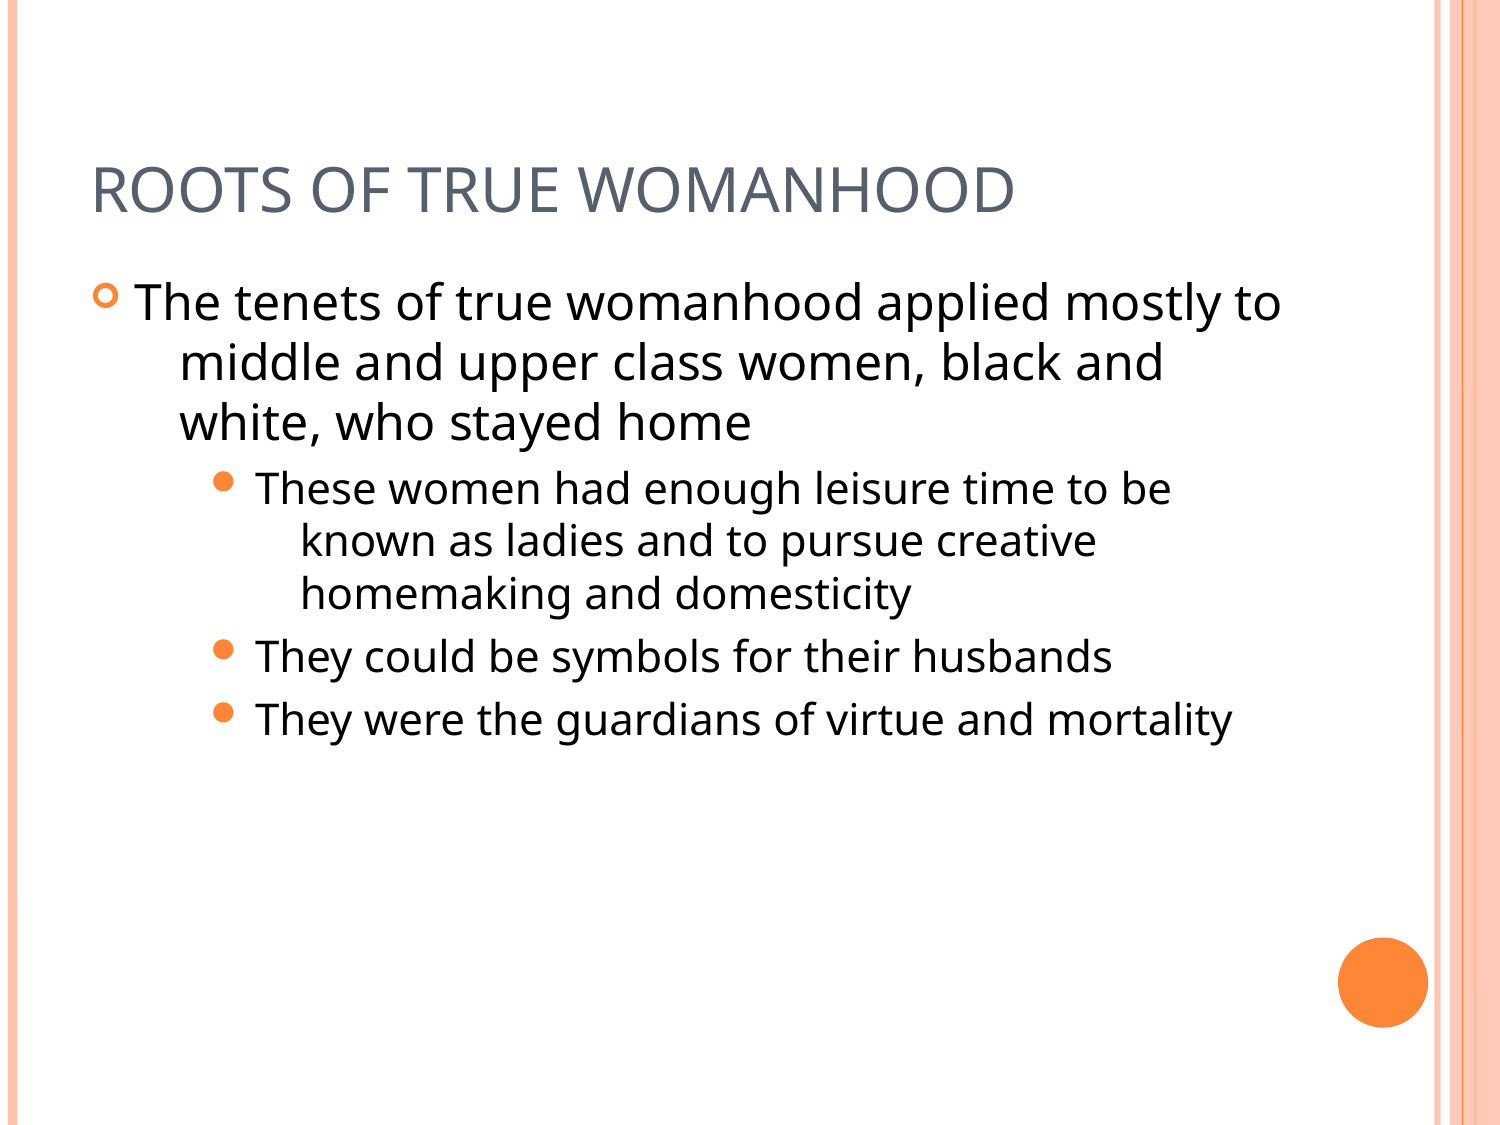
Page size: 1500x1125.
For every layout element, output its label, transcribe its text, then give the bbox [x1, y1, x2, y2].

title Roots of True Womanhood [75, 45, 1300, 233]
list The tenets of true womanhood applied mostly to middle and upper class women, black and white, who stayed home These women had enough leisure time to be known as ladies and to pursue creative homemaking and domesticity They could be symbols for their husbands They were the guardians of virtue and mortality [75, 262, 1300, 1062]
